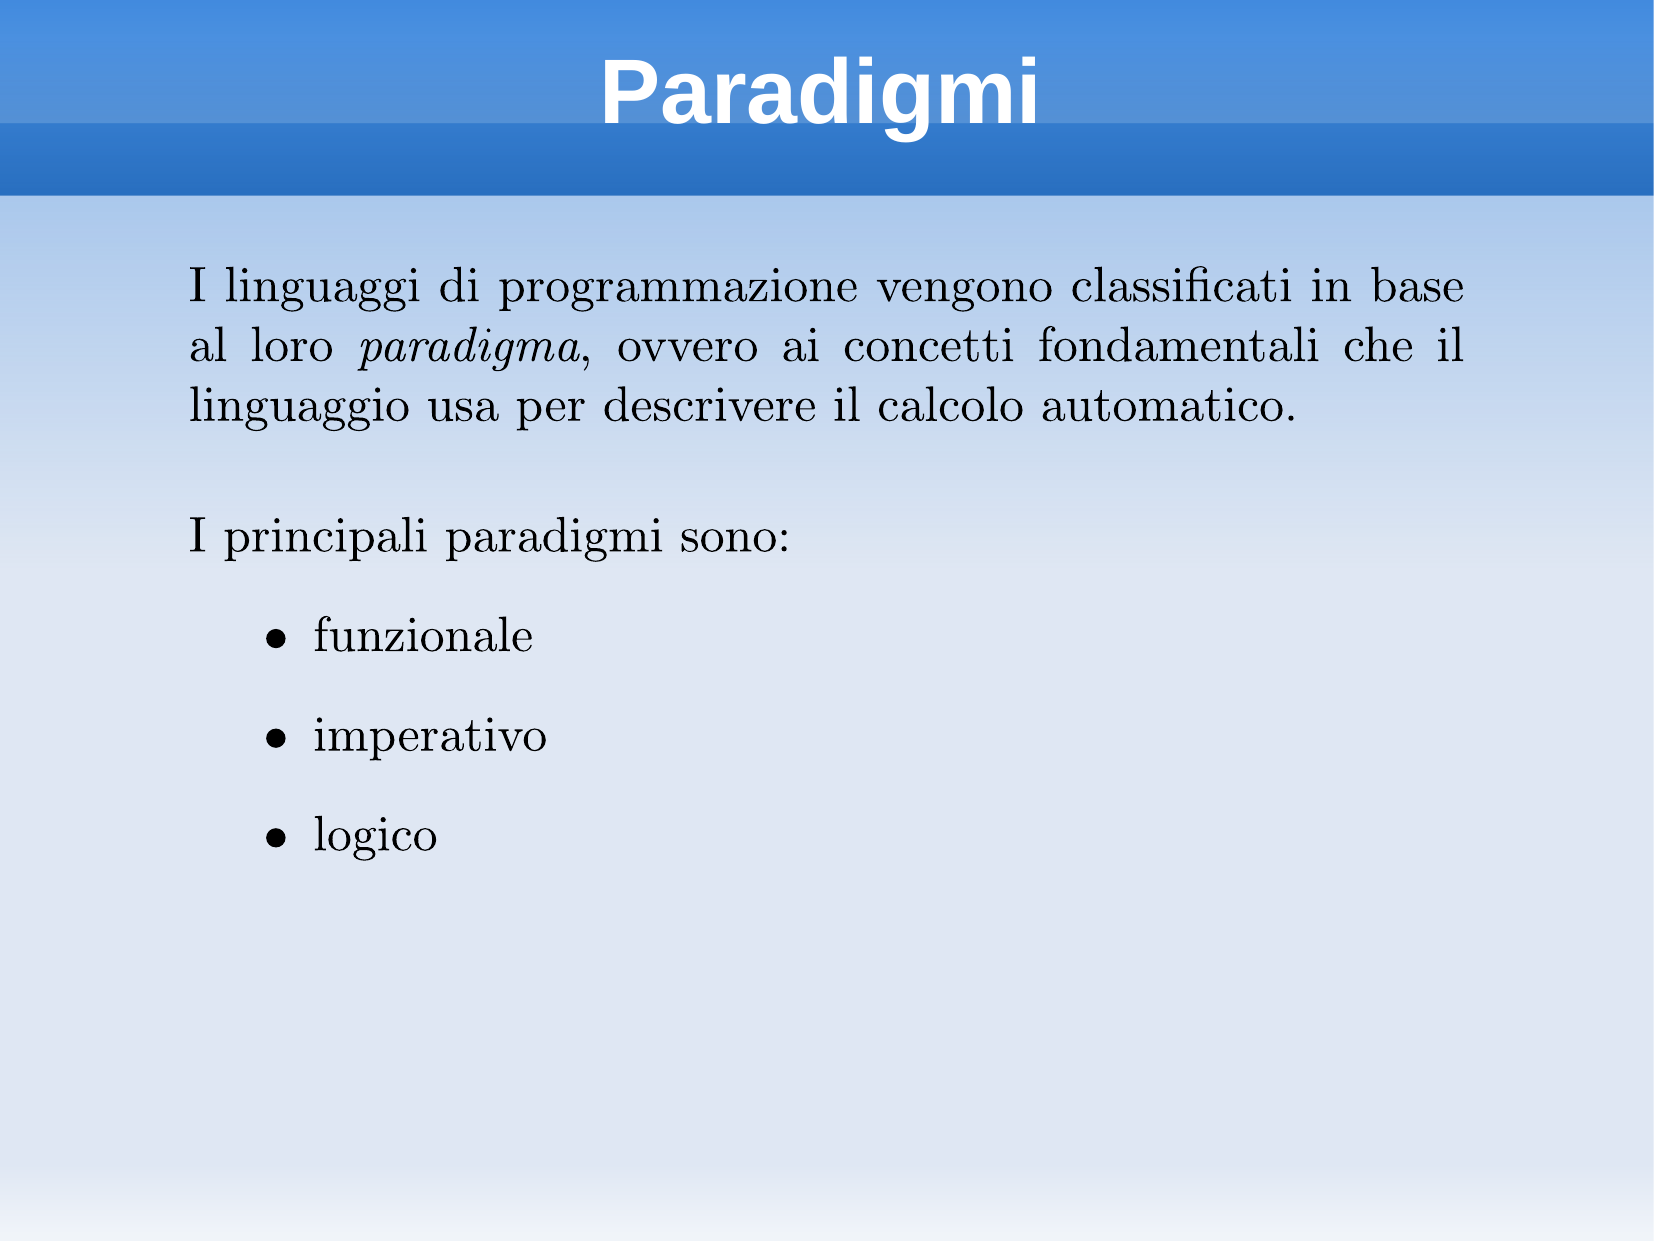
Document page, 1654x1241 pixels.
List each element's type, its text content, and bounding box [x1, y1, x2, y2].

text_box [188, 266, 1465, 861]
picture [0, 0, 1654, 1241]
title Paradigmi [76, 0, 1565, 196]
